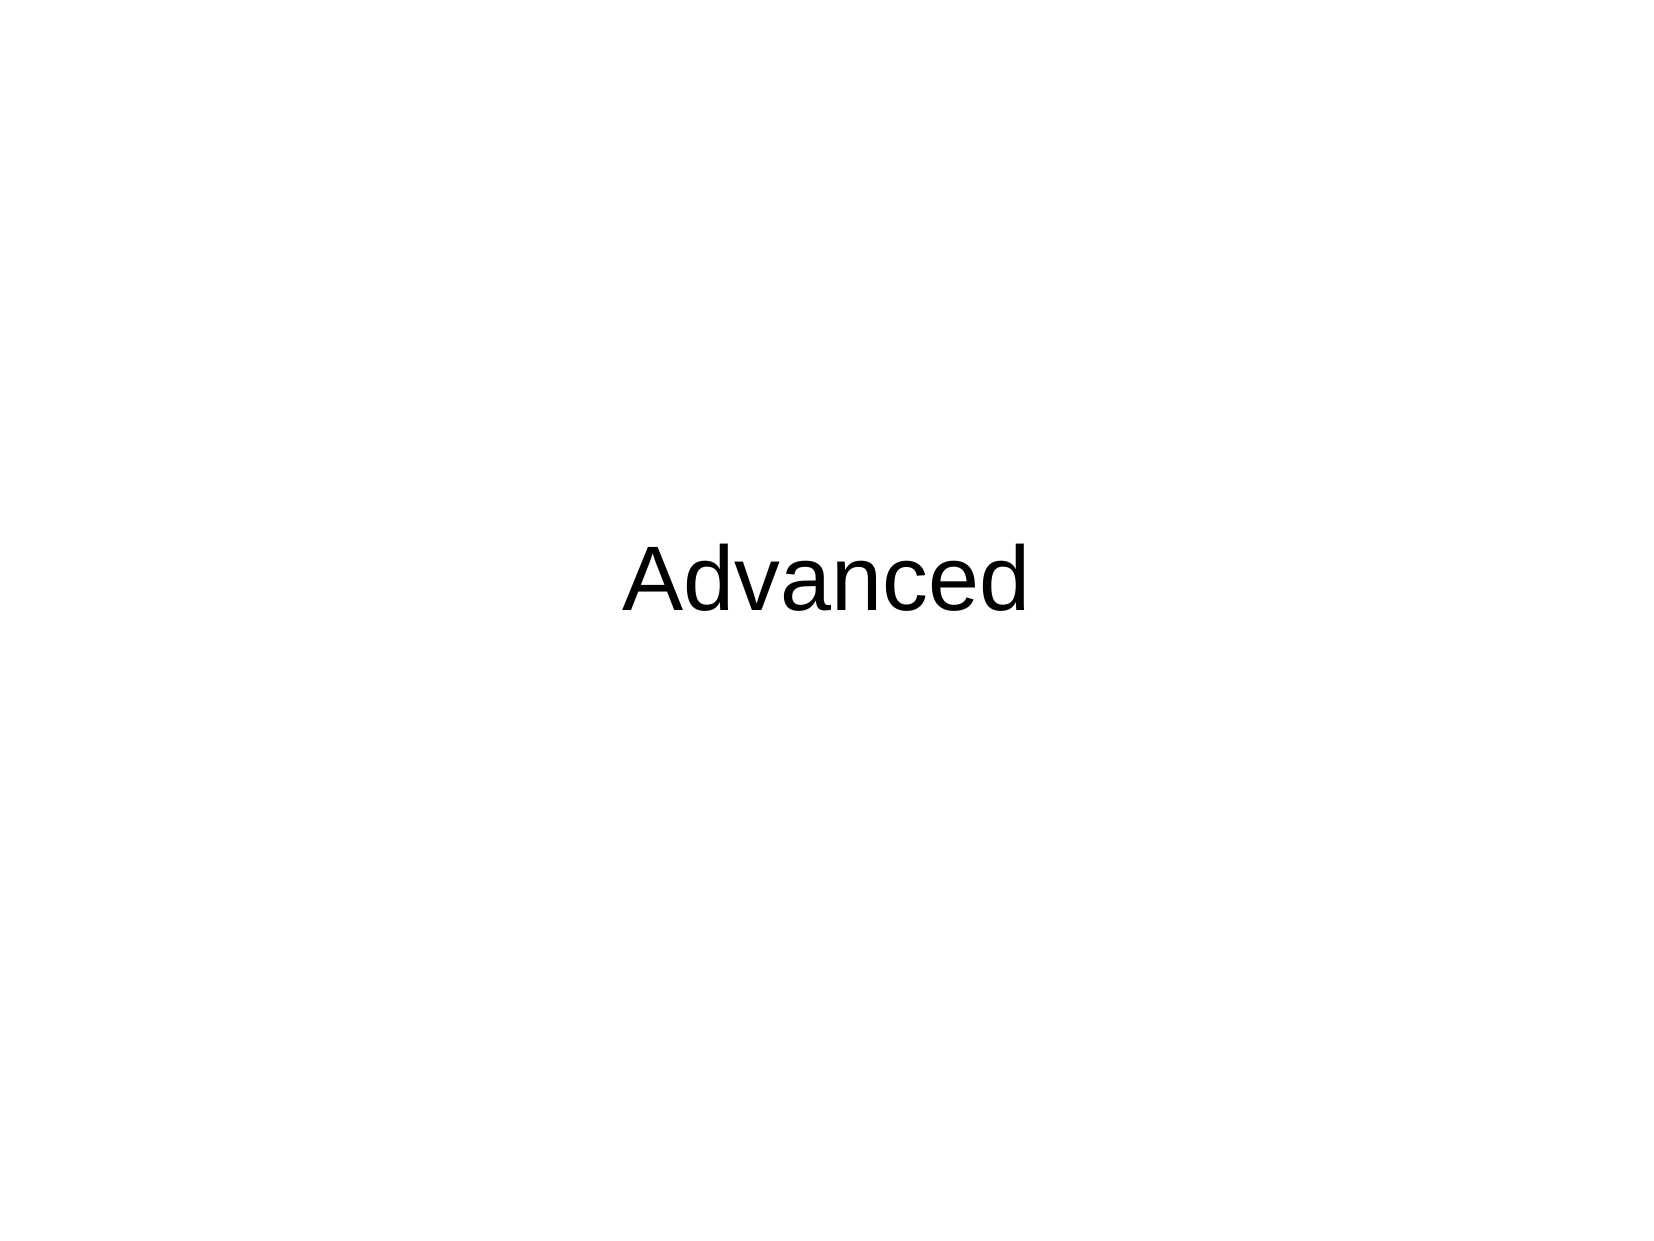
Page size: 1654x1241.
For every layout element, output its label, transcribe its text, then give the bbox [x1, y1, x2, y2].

subtitle Advanced [82, 49, 1571, 1109]
